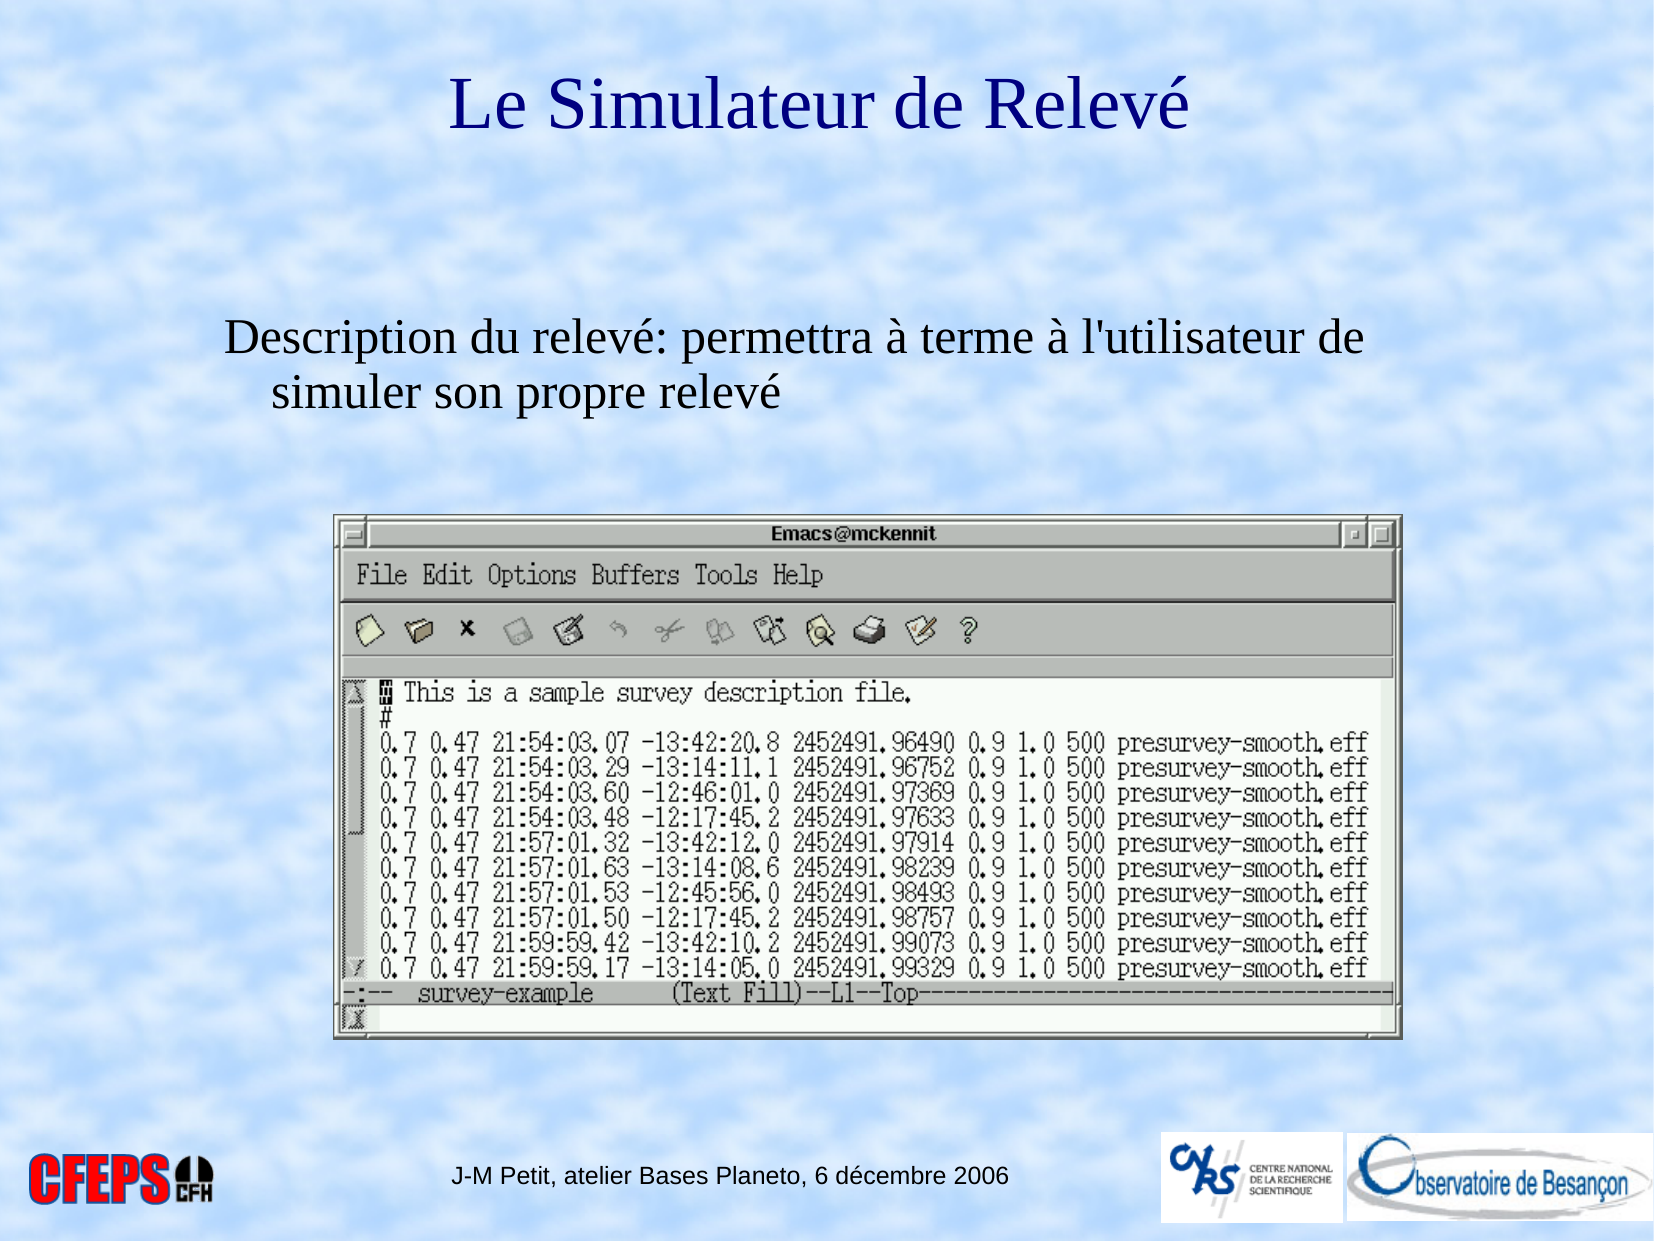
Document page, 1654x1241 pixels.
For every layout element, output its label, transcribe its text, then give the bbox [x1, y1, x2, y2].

text_box Description du relevé: permettra à terme à l'utilisateur de simuler son propre relevé [129, 308, 1528, 462]
title Le Simulateur de Relevé [436, 0, 1204, 208]
picture [0, 0, 1654, 1241]
